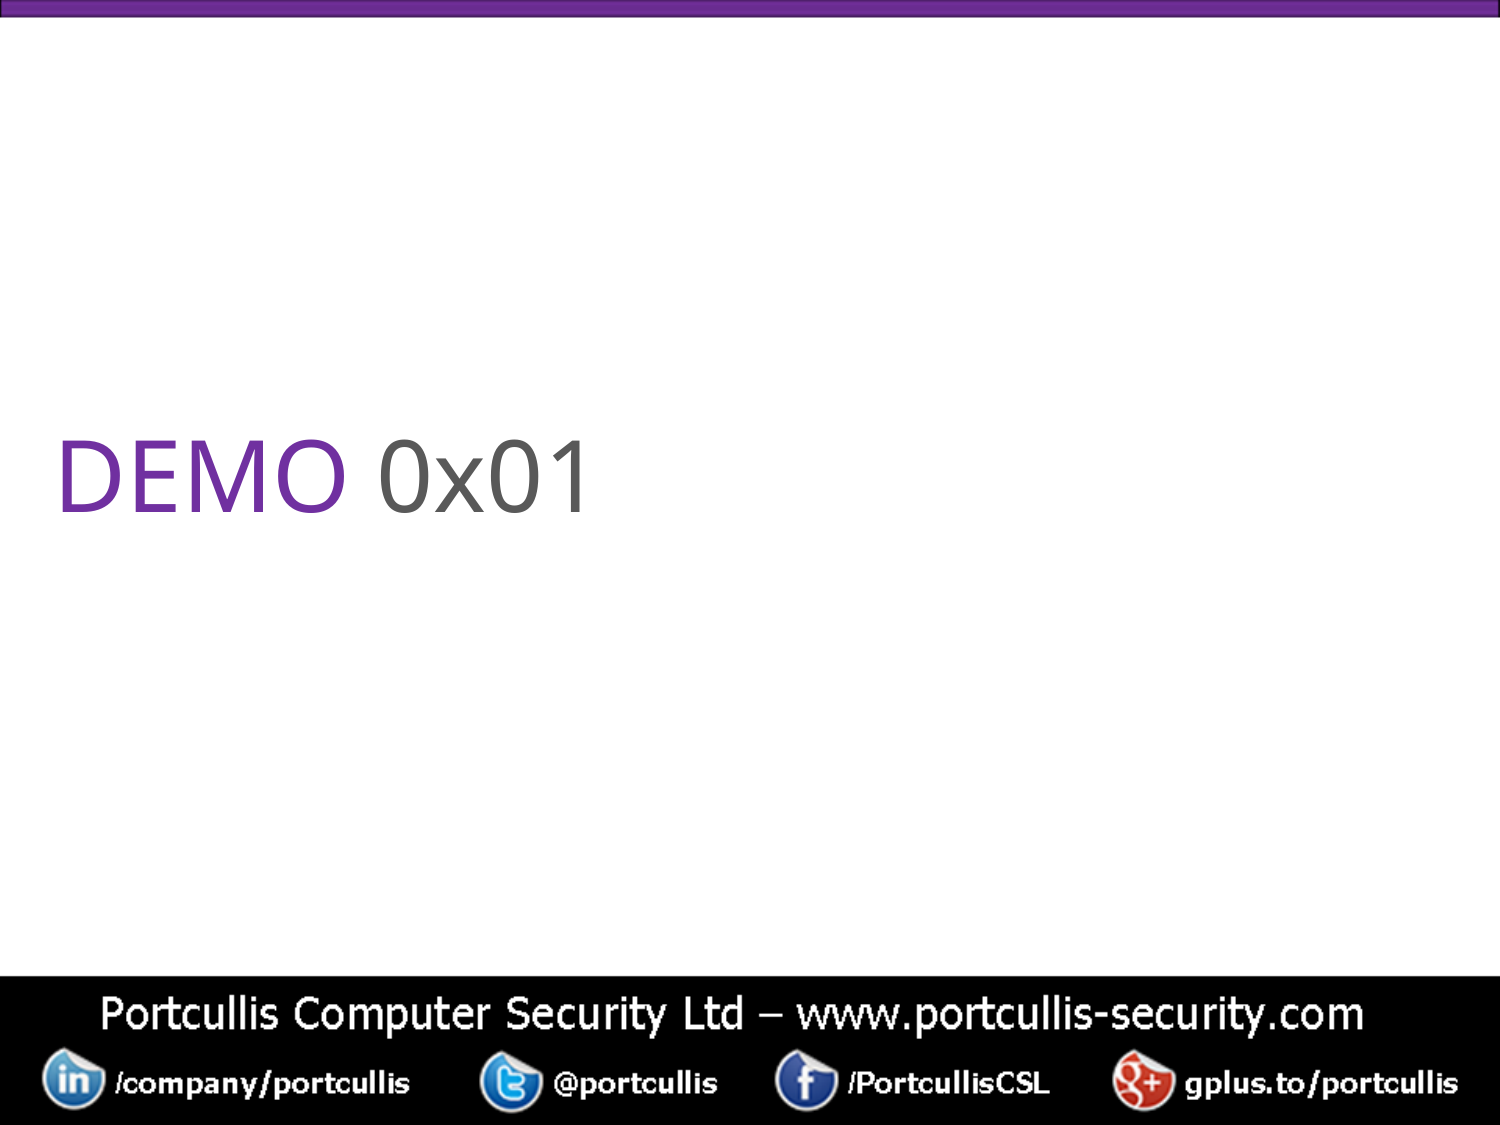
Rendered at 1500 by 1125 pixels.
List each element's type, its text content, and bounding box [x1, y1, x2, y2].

title DEMO 0x01 [53, 400, 1447, 560]
picture [0, 0, 1500, 1125]
